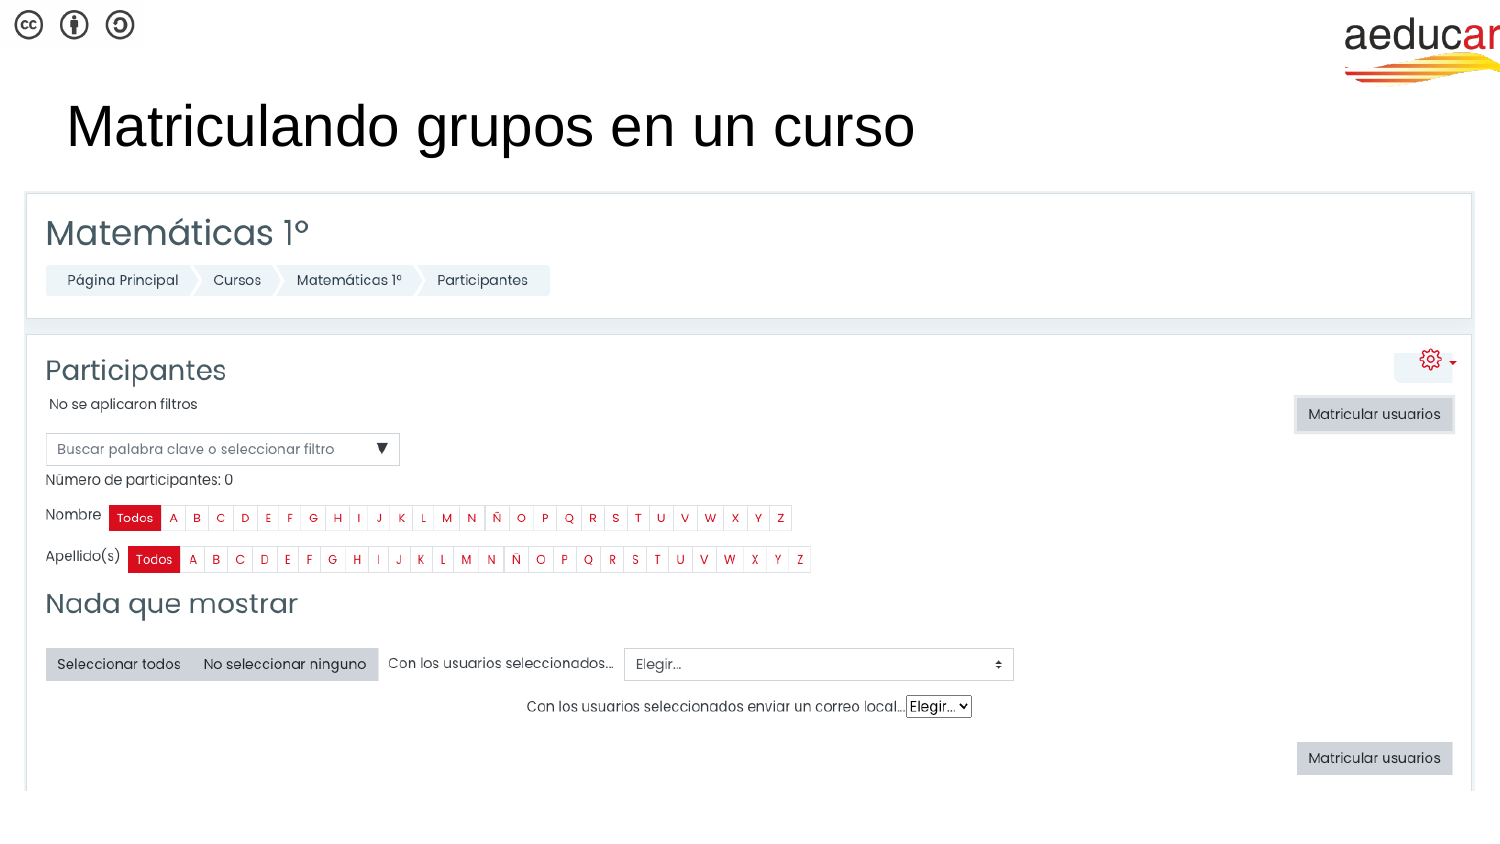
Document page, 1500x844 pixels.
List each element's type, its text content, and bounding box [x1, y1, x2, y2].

picture [24, 191, 1475, 791]
picture [0, 0, 146, 48]
title Matriculando grupos en un curso [51, 72, 1449, 167]
picture [1344, 0, 1500, 104]
